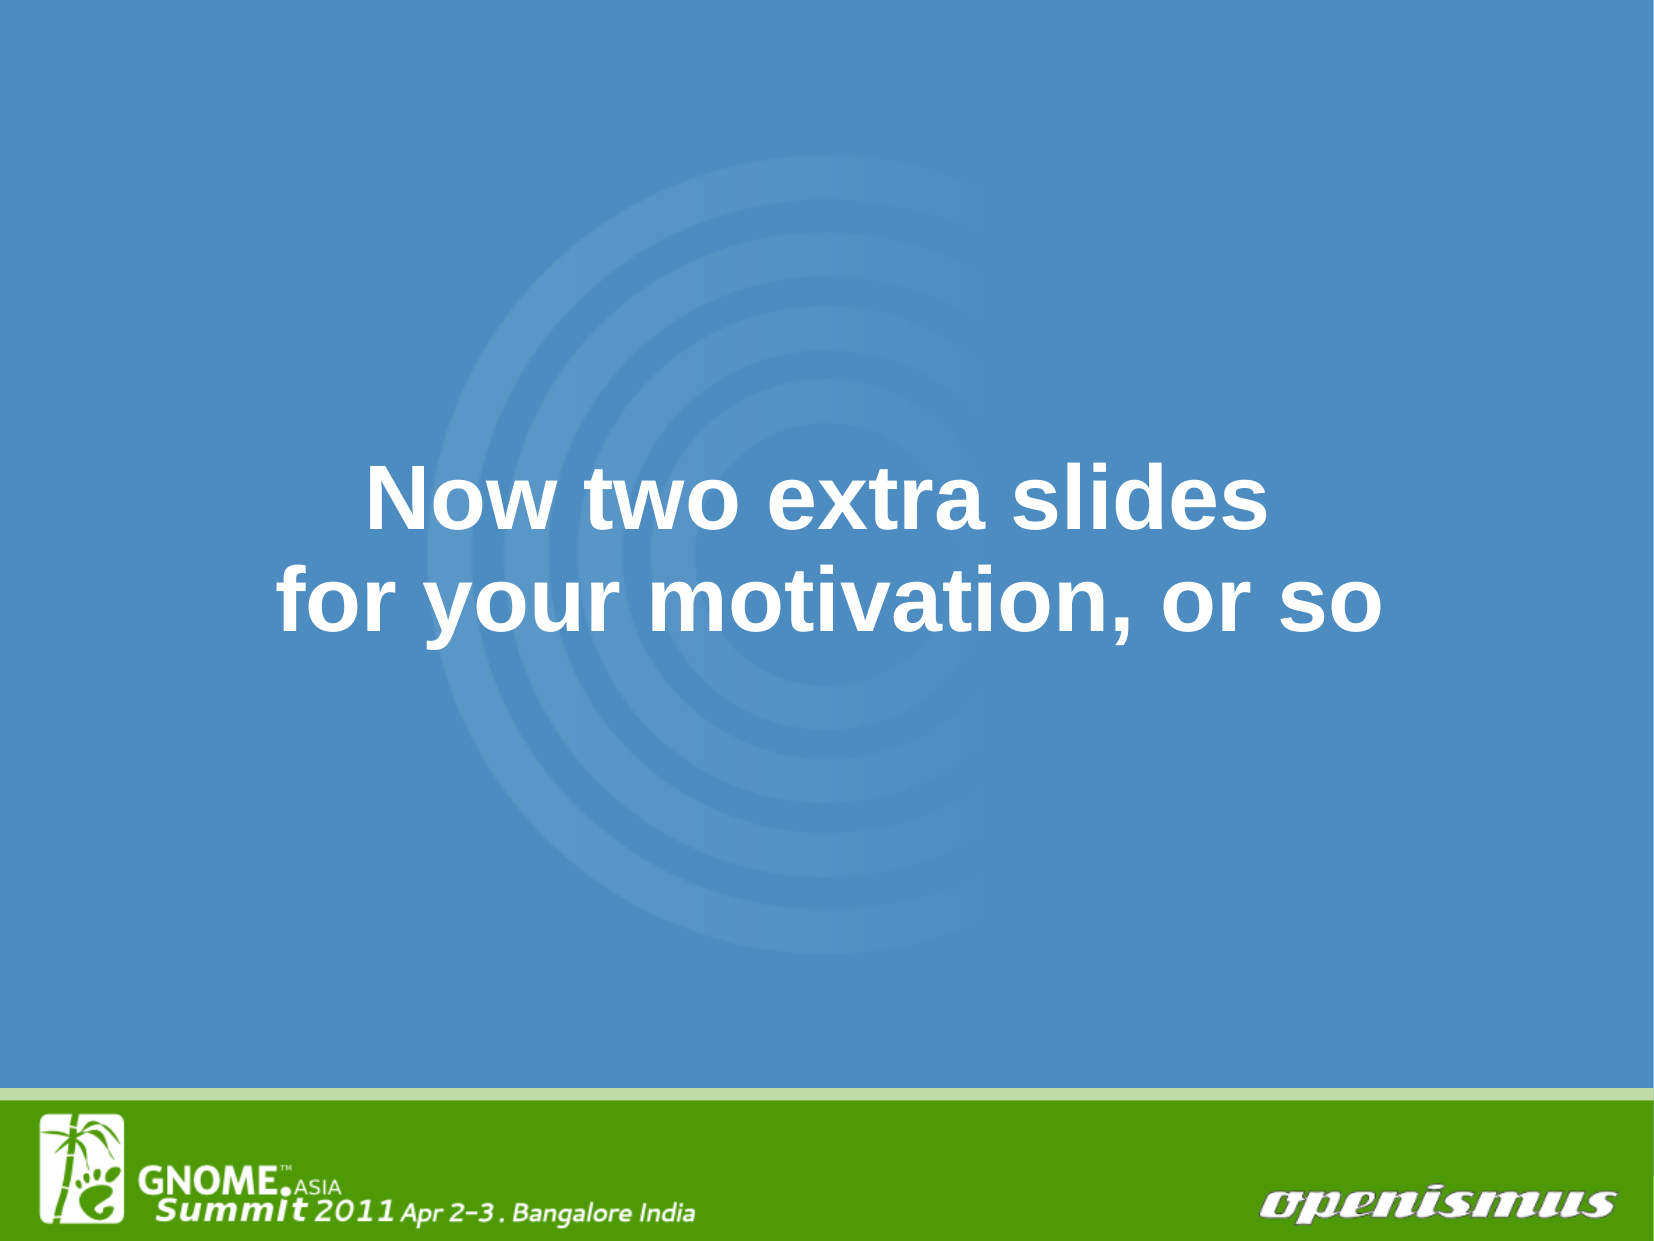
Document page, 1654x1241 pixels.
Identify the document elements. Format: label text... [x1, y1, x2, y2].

title Now two extra slides for your motivation, or so [120, 394, 1542, 704]
picture [0, 0, 1654, 1241]
